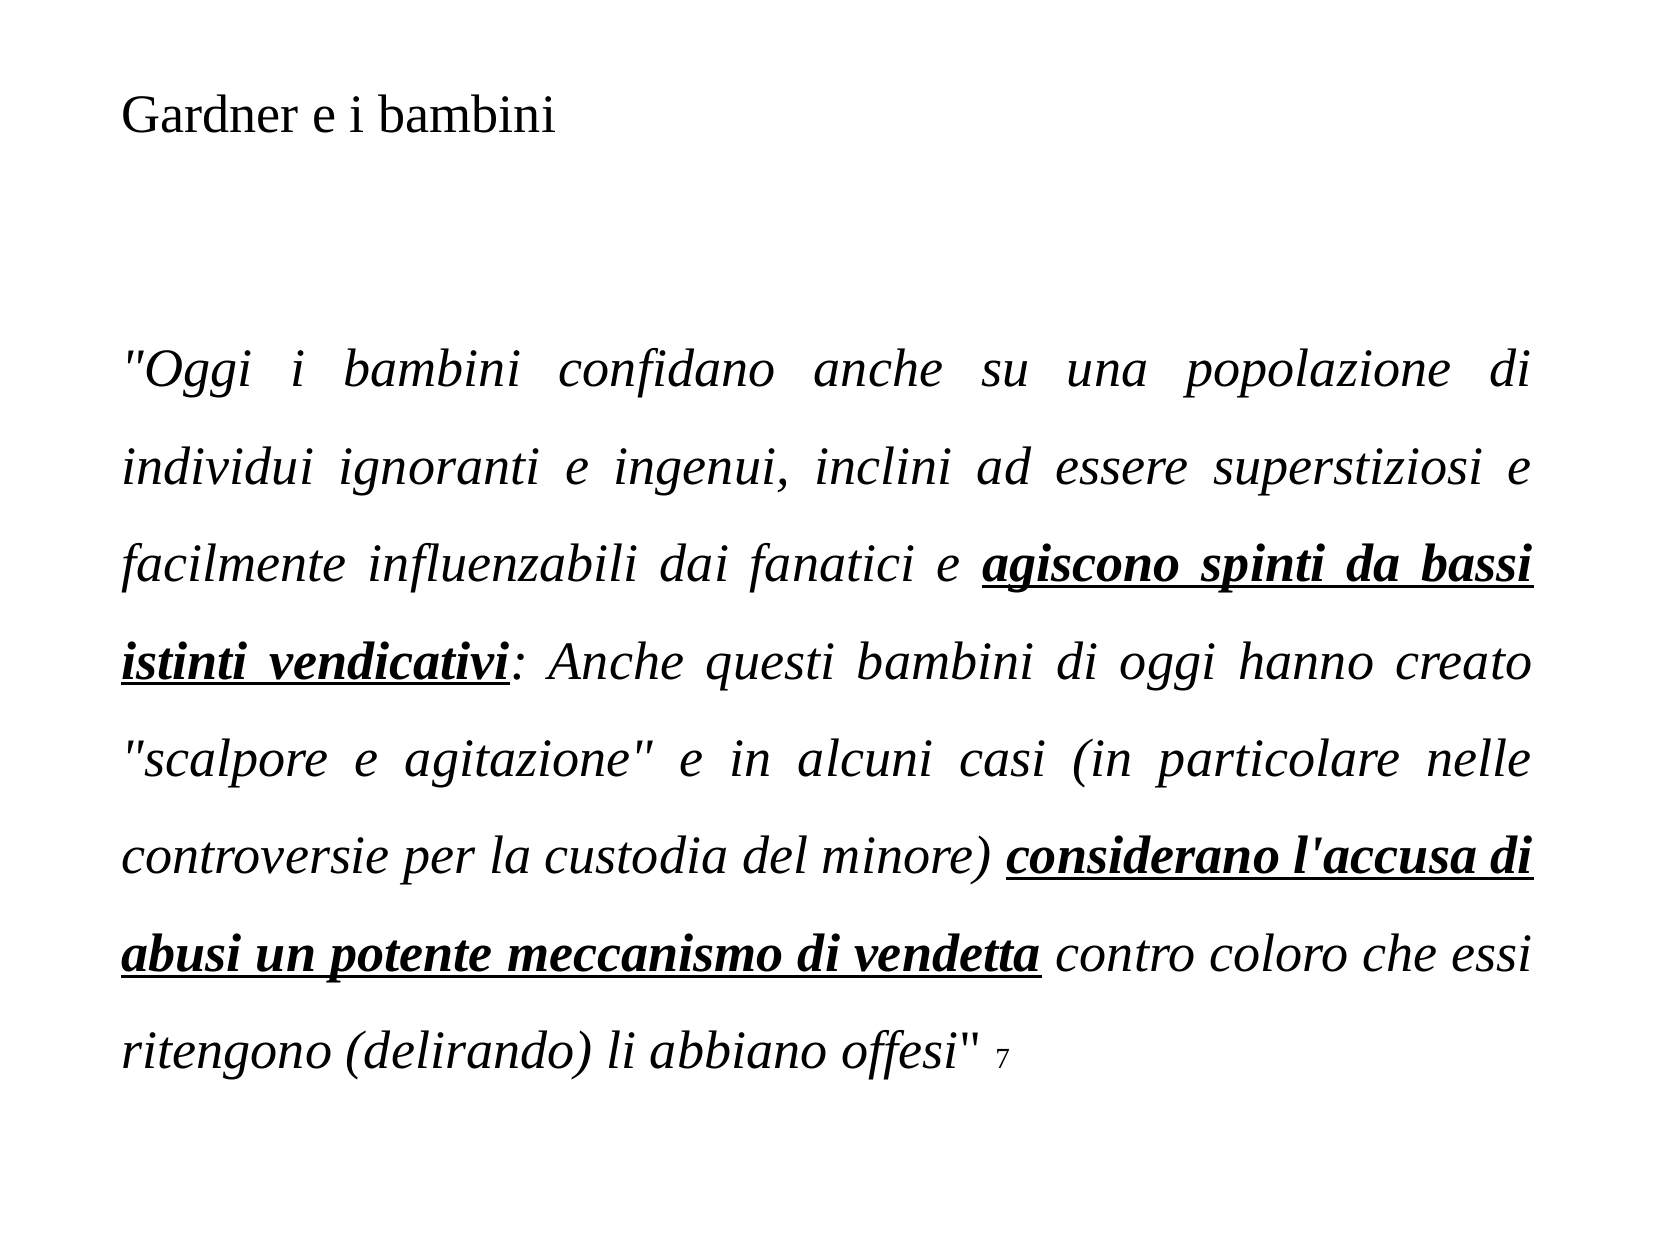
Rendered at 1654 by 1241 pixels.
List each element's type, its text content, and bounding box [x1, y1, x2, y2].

subtitle Gardner e i bambini "Oggi i bambini confidano anche su una popolazione di individui ignoranti e ingenui, inclini ad essere superstiziosi e facilmente influenzabili dai fanatici e agiscono spinti da bassi istinti vendicativi: Anche questi bambini di oggi hanno creato "scalpore e agitazione" e in alcuni casi (in particolare nelle controversie per la custodia del minore) considerano l'accusa di abusi un potente meccanismo di vendetta contro coloro che essi ritengono (delirando) li abbiano offesi" 7 7 R. Gardner, L'isteria collettiva dell'abuso sessuale, op. cit., pag. 149. [121, 46, 1534, 1132]
